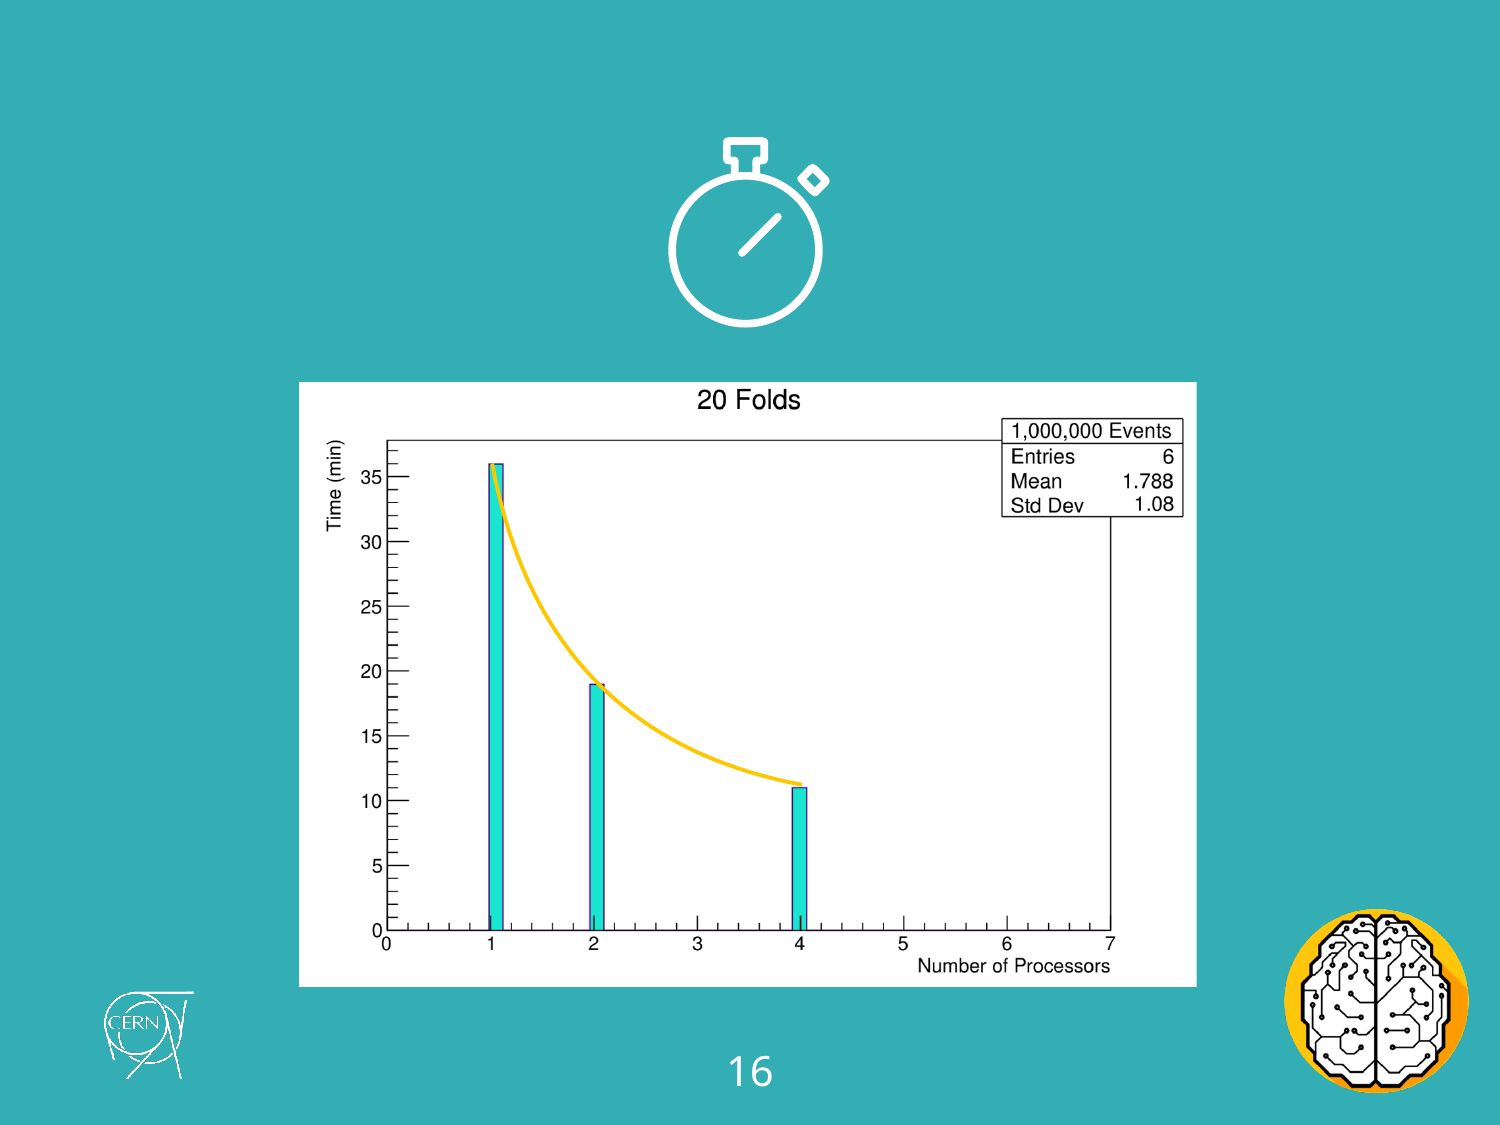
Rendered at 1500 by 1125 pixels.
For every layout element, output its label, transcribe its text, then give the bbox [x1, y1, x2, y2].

picture [297, 381, 1198, 988]
picture [1277, 902, 1474, 1099]
slide_number <number> [581, 1043, 919, 1104]
picture [666, 135, 832, 330]
picture [103, 991, 195, 1080]
